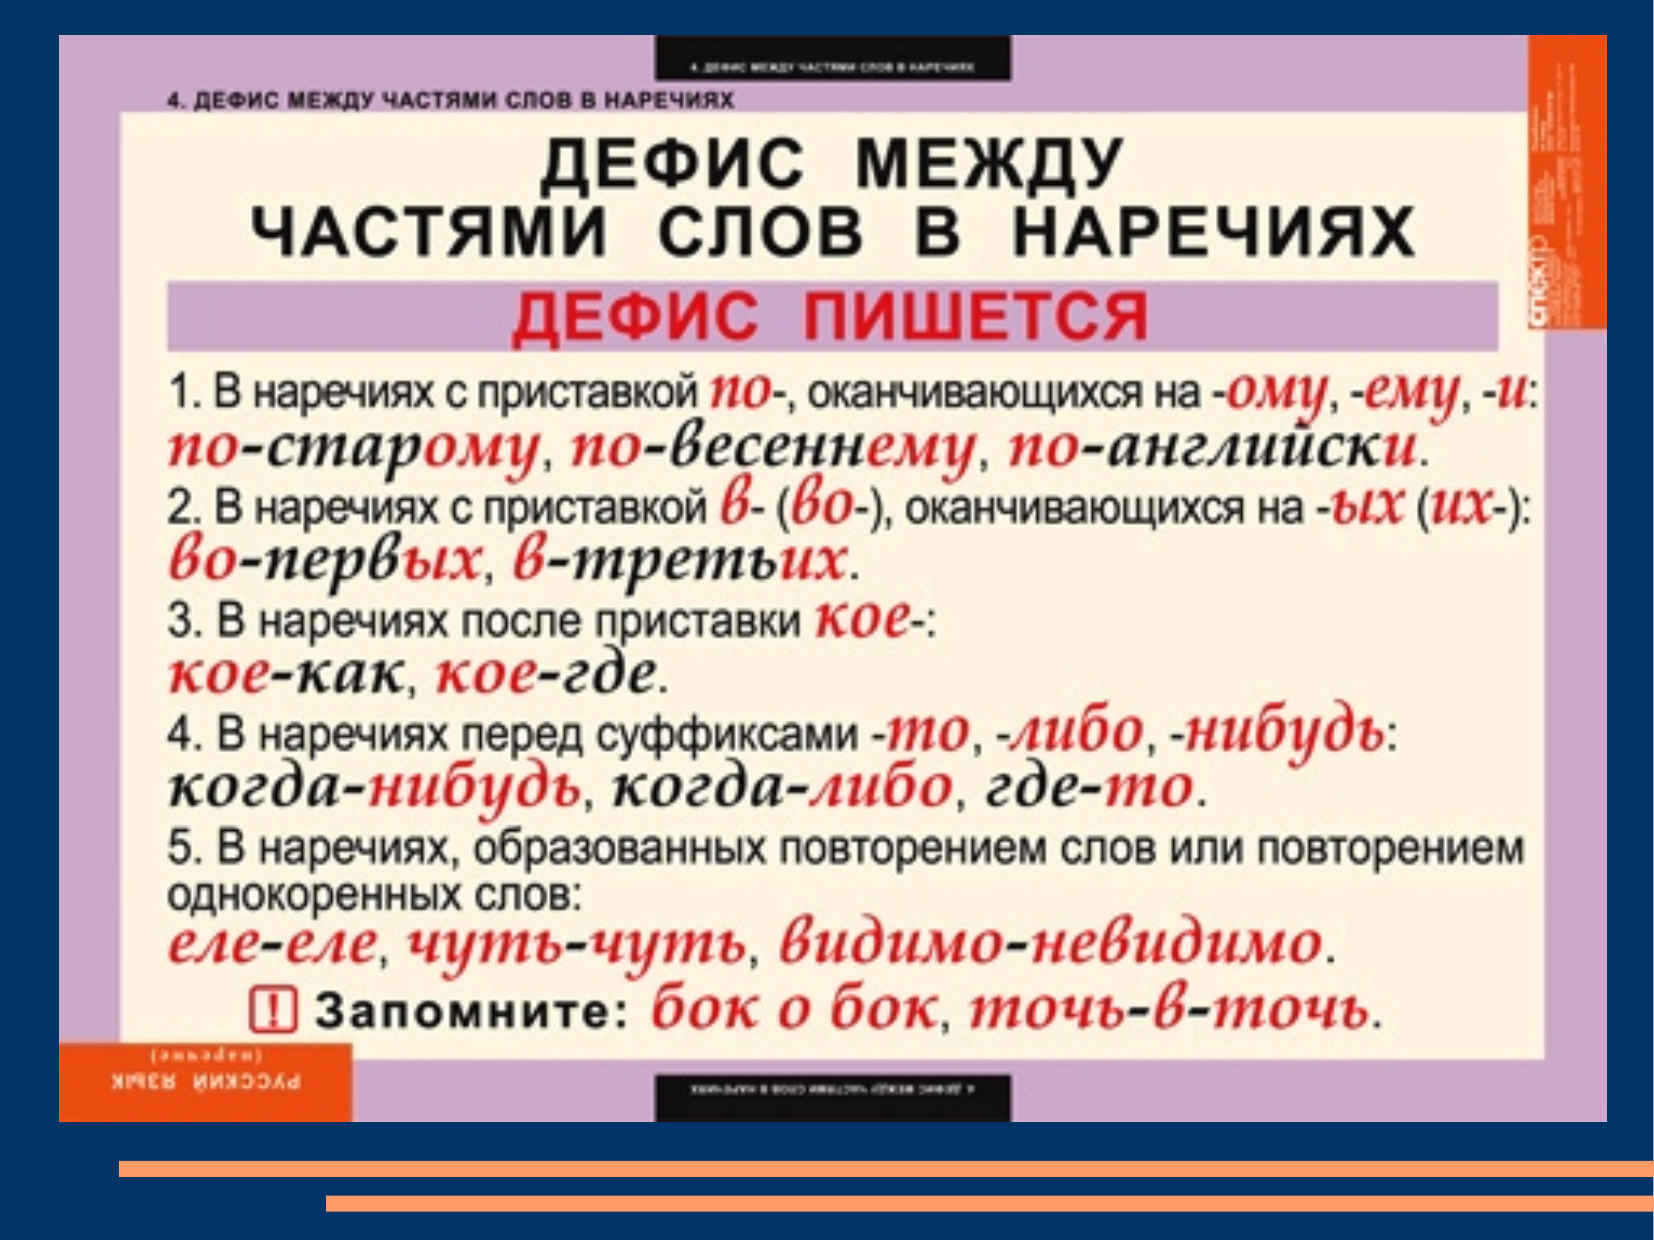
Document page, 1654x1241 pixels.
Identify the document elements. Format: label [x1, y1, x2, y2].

picture [59, 35, 1607, 1123]
